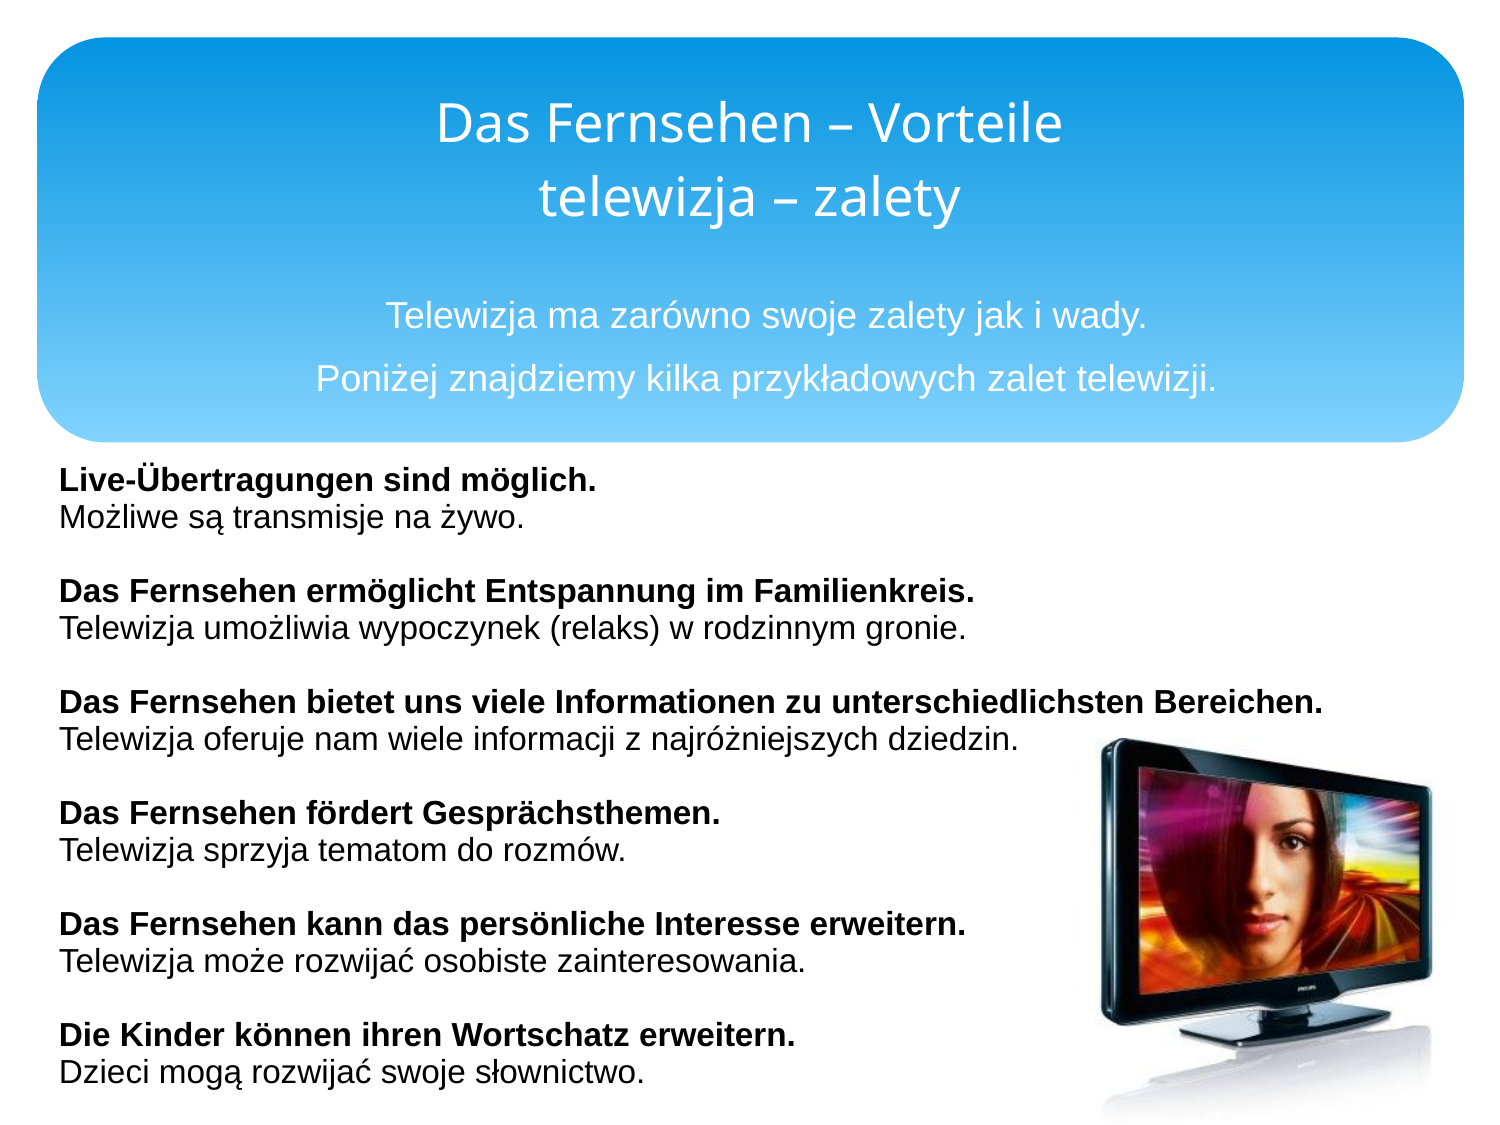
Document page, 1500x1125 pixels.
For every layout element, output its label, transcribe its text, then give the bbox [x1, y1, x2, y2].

title Das Fernsehen – Vorteile telewizja – zalety [75, 62, 1425, 254]
picture [1033, 738, 1500, 1125]
subtitle Live-Übertragungen sind möglich. Możliwe są transmisje na żywo. Das Fernsehen ermöglicht Entspannung im Familienkreis. Telewizja umożliwia wypoczynek (relaks) w rodzinnym gronie. Das Fernsehen bietet uns viele Informationen zu unterschiedlichsten Bereichen. Telewizja oferuje nam wiele informacji z najróżniejszych dziedzin. Das Fernsehen fördert Gesprächsthemen. Telewizja sprzyja tematom do rozmów. Das Fernsehen kann das persönliche Interesse erweitern. Telewizja może rozwijać osobiste zainteresowania. Die Kinder können ihren Wortschatz erweitern. Dzieci mogą rozwijać swoje słownictwo. [59, 455, 1477, 1097]
text_box Telewizja ma zarówno swoje zalety jak i wady. Poniżej znajdziemy kilka przykładowych zalet telewizji. [300, 265, 1241, 386]
